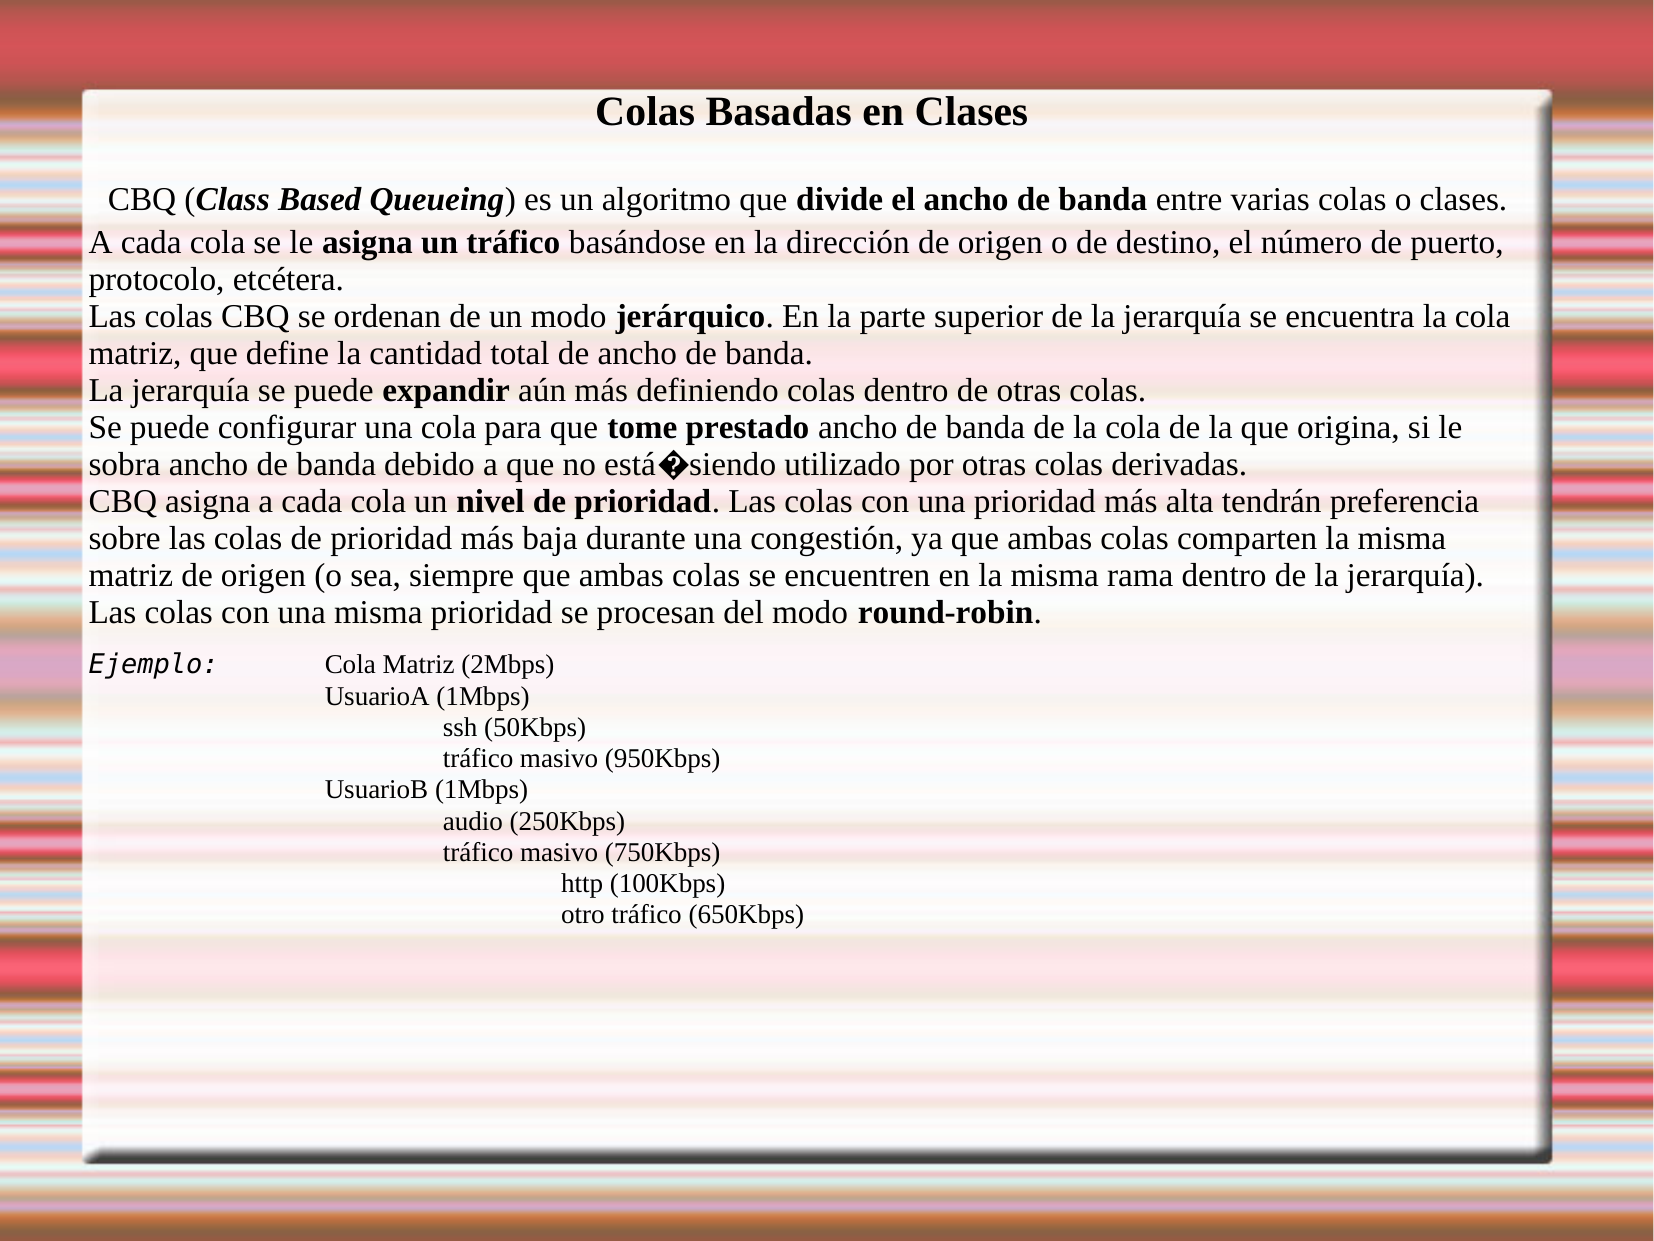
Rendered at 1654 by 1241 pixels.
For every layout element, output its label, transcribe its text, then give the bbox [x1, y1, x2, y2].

picture [0, 0, 1654, 1241]
text_box Colas Basadas en Clases CBQ (Class Based Queueing) es un algoritmo que divide el ancho de banda entre varias colas o clases. A cada cola se le asigna un tráfico basándose en la dirección de origen o de destino, el número de puerto, protocolo, etcétera. Las colas CBQ se ordenan de un modo jerárquico. En la parte superior de la jerarquía se encuentra la cola matriz, que define la cantidad total de ancho de banda. La jerarquía se puede expandir aún más definiendo colas dentro de otras colas. Se puede configurar una cola para que tome prestado ancho de banda de la cola de la que origina, si le sobra ancho de banda debido a que no está�siendo utilizado por otras colas derivadas. CBQ asigna a cada cola un nivel de prioridad. Las colas con una prioridad más alta tendrán preferencia sobre las colas de prioridad más baja durante una congestión, ya que ambas colas comparten la misma matriz de origen (o sea, siempre que ambas colas se encuentren en la misma rama dentro de la jerarquía). Las colas con una misma prioridad se procesan del modo round-robin. Ejemplo: Cola Matriz (2Mbps) UsuarioA (1Mbps) ssh (50Kbps) tráfico masivo (950Kbps) UsuarioB (1Mbps) audio (250Kbps) tráfico masivo (750Kbps) http (100Kbps) otro tráfico (650Kbps) [88, 88, 1536, 1169]
